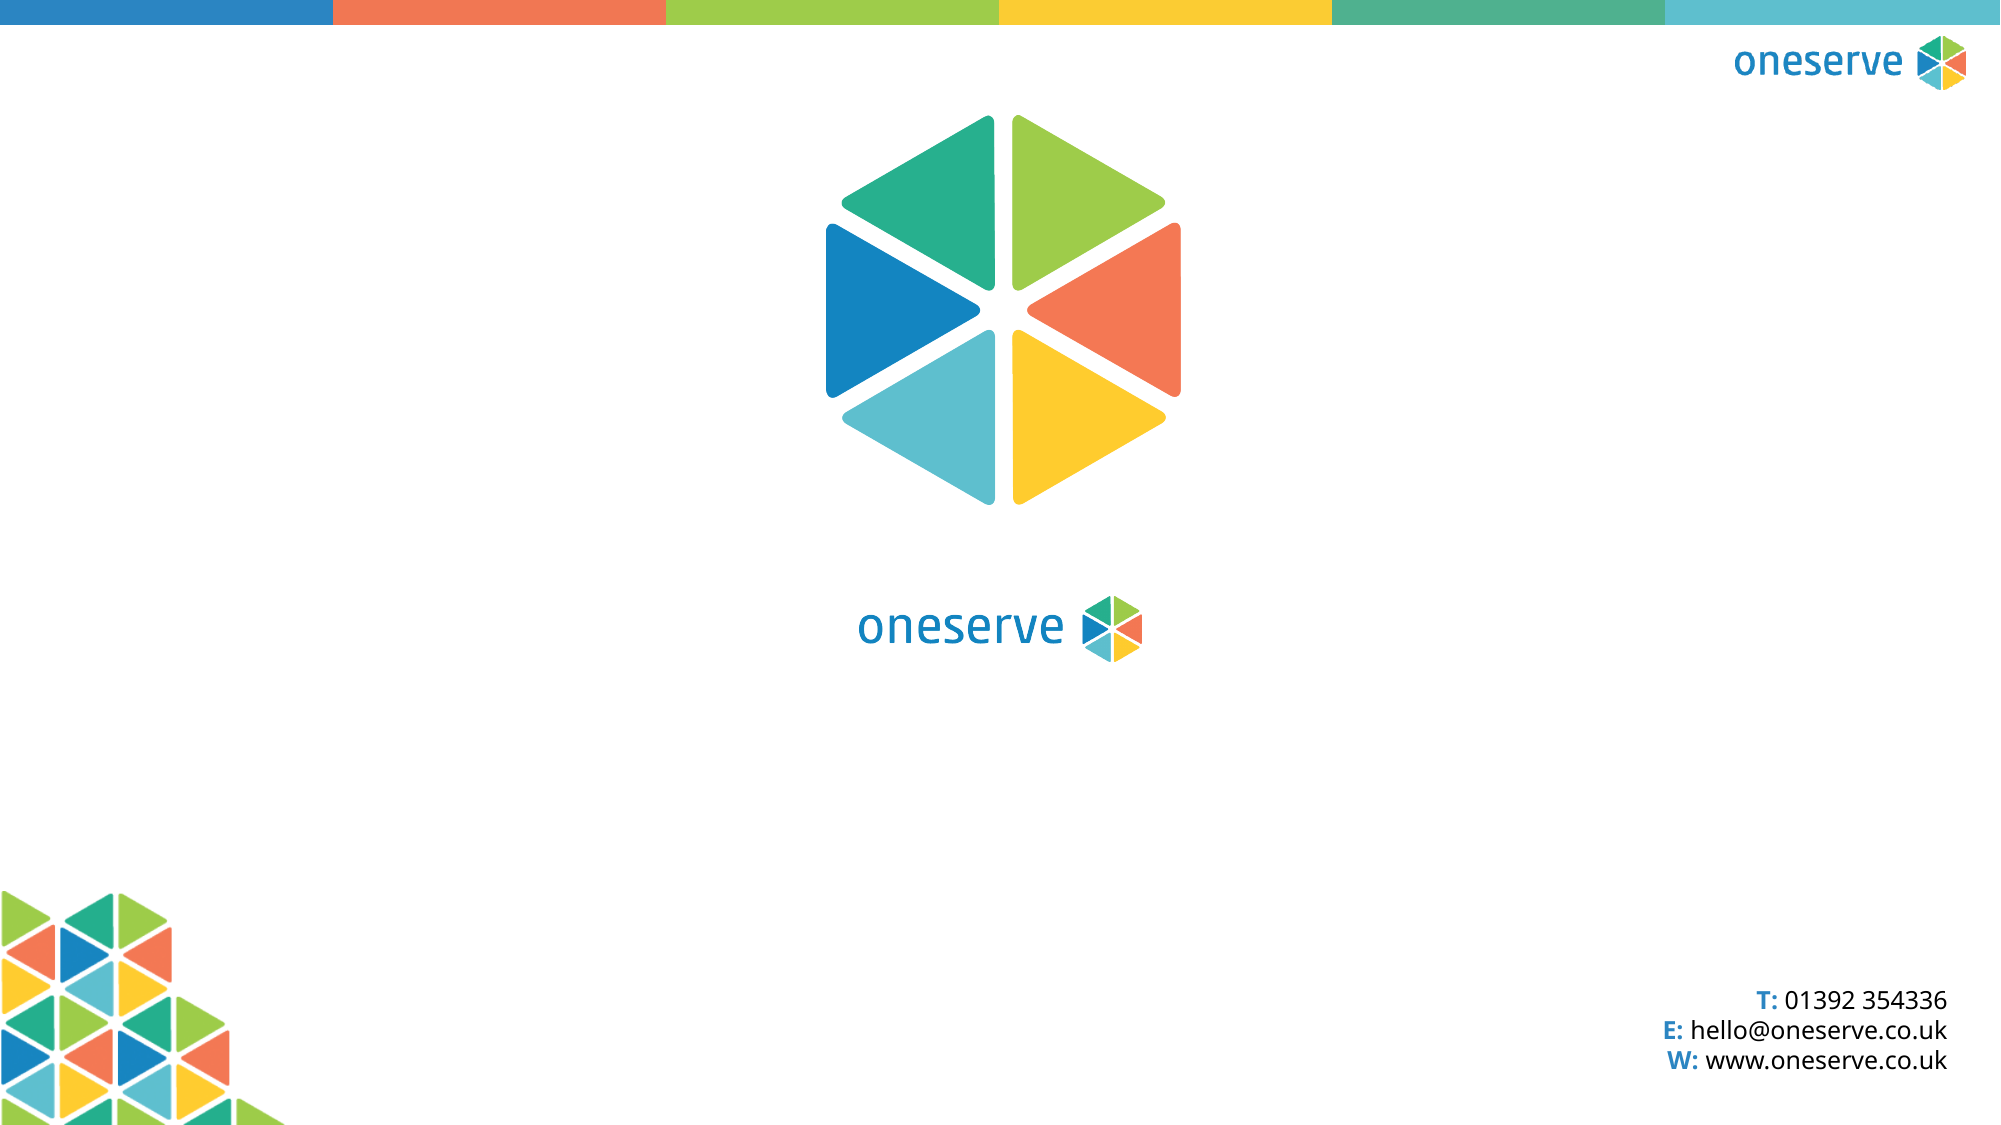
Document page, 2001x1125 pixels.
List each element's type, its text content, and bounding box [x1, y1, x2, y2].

picture [859, 596, 1142, 662]
text_box T: 01392 354336 E: hello@oneserve.co.uk W: www.oneserve.co.uk [1647, 976, 1953, 1083]
picture [826, 115, 1181, 505]
text_box [0, 0, 2000, 25]
